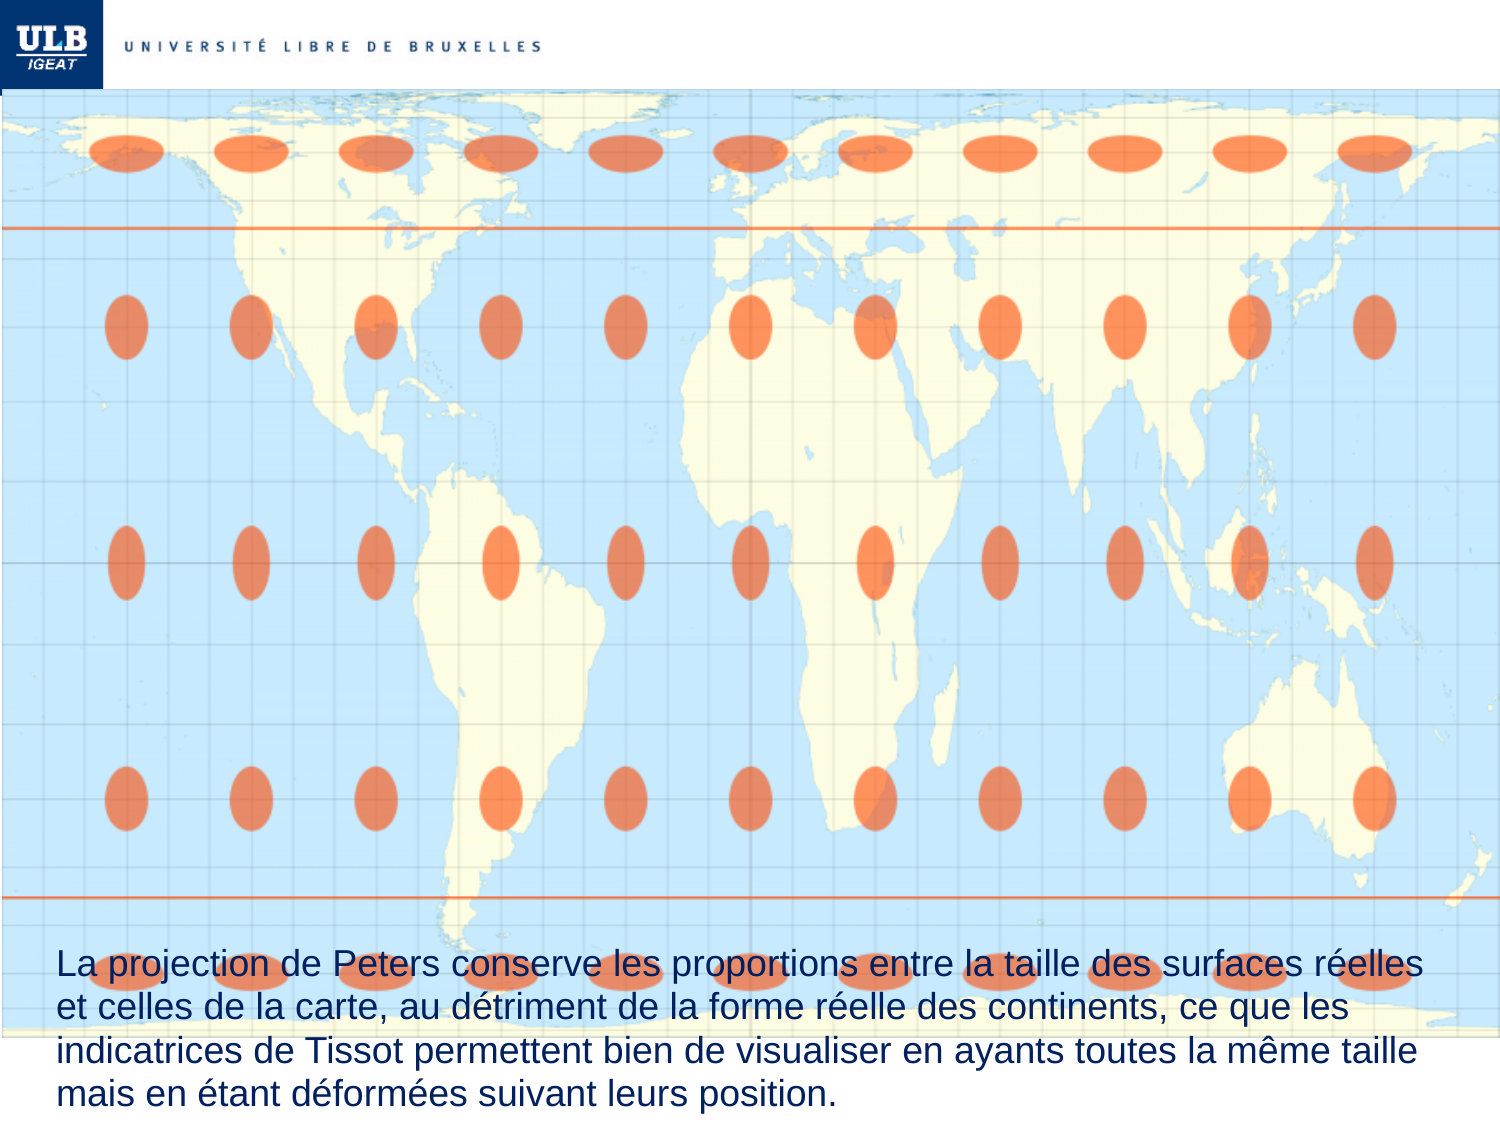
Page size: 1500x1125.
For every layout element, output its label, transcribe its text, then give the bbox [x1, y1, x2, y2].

text_box La projection de Peters conserve les proportions entre la taille des surfaces réelles et celles de la carte, au détriment de la forme réelle des continents, ce que les indicatrices de Tissot permettent bien de visualiser en ayants toutes la même taille mais en étant déformées suivant leurs position. [41, 934, 1459, 1123]
picture [0, 0, 1500, 1125]
